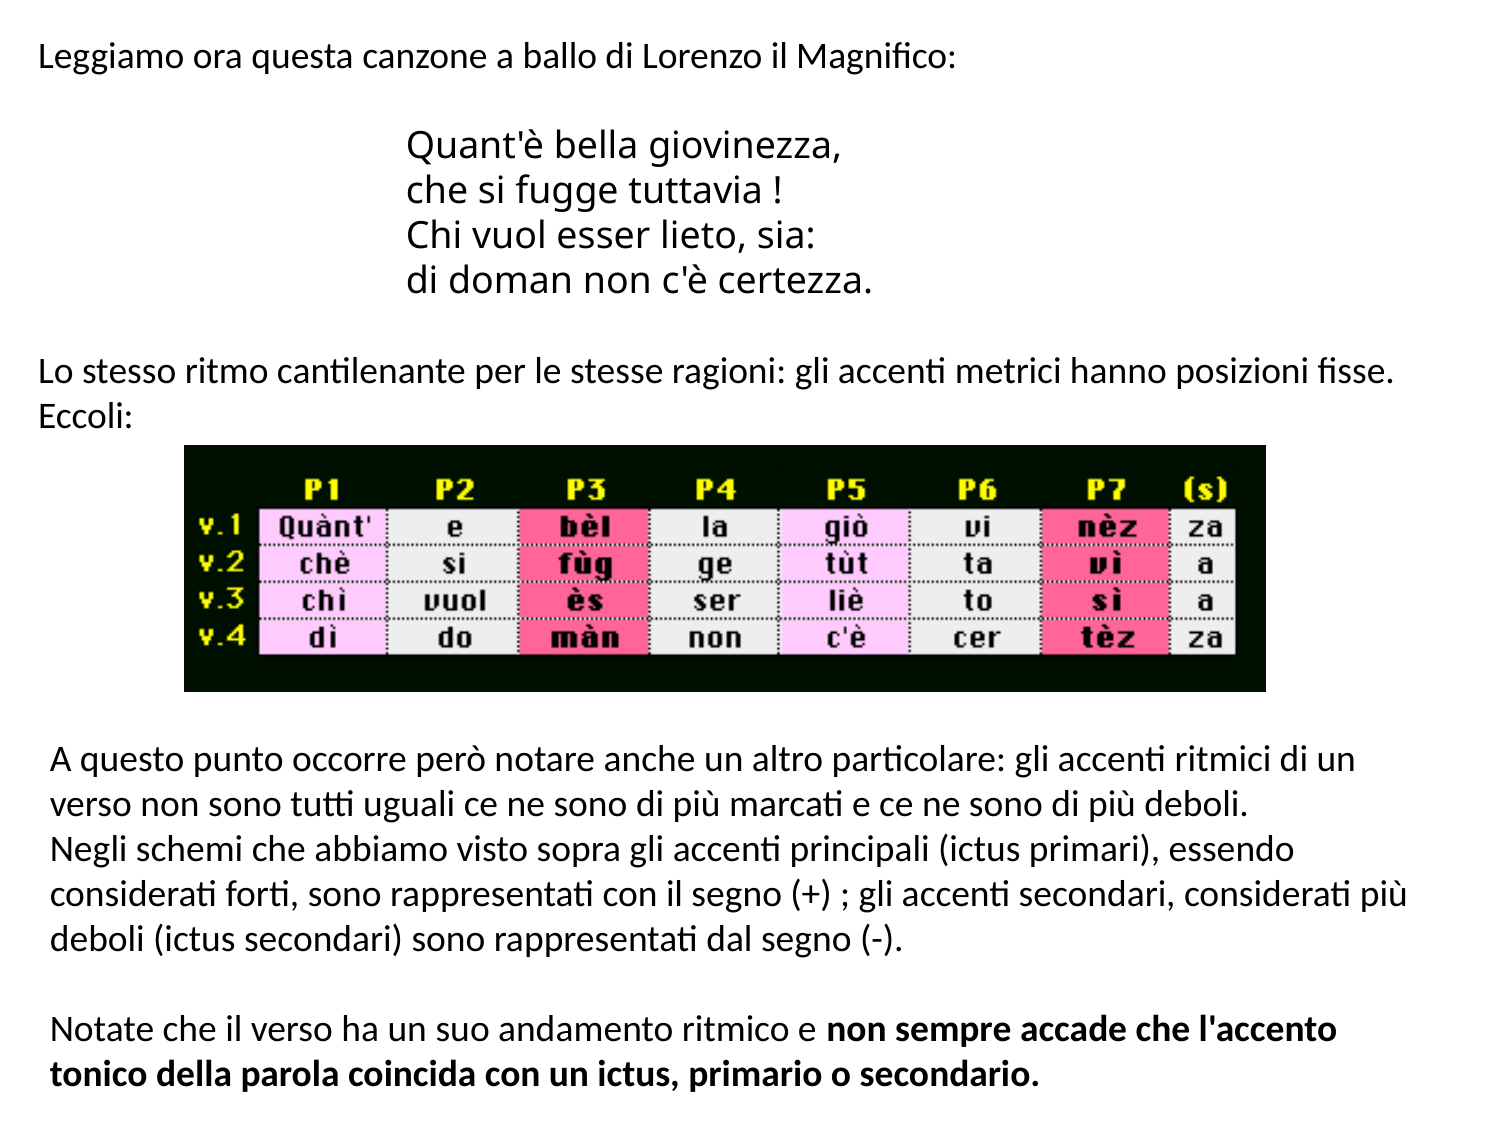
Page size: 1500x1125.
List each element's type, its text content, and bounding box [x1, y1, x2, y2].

text_box Leggiamo ora questa canzone a ballo di Lorenzo il Magnifico: Quant'è bella giovinezza, che si fugge tuttavia ! Chi vuol esser lieto, sia: di doman non c'è certezza. Lo stesso ritmo cantilenante per le stesse ragioni: gli accenti metrici hanno posizioni fisse. Eccoli: [23, 23, 1465, 444]
text_box A questo punto occorre però notare anche un altro particolare: gli accenti ritmici di un verso non sono tutti uguali ce ne sono di più marcati e ce ne sono di più deboli. Negli schemi che abbiamo visto sopra gli accenti principali (ictus primari), essendo considerati forti, sono rappresentati con il segno (+) ; gli accenti secondari, considerati più deboli (ictus secondari) sono rappresentati dal segno (-). Notate che il verso ha un suo andamento ritmico e non sempre accade che l'accento tonico della parola coincida con un ictus, primario o secondario. [35, 726, 1430, 1102]
picture [184, 445, 1266, 692]
